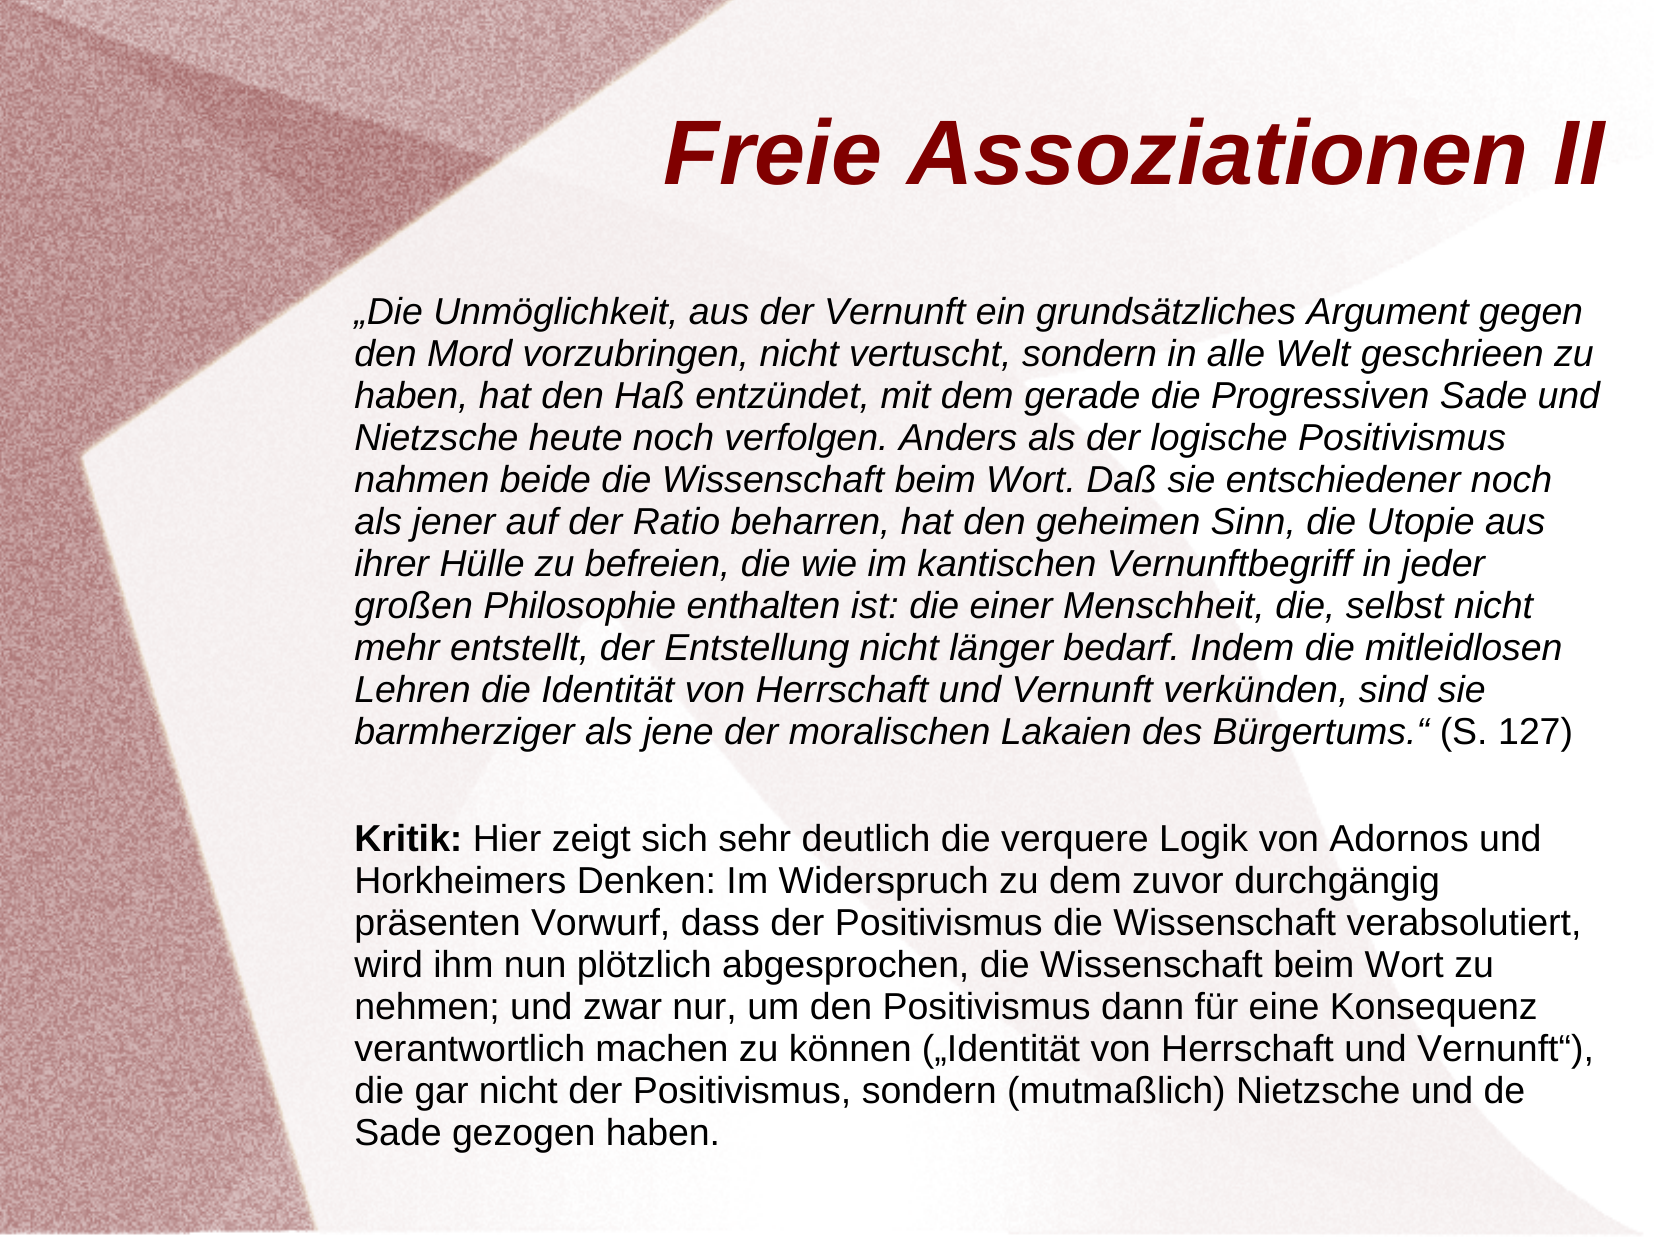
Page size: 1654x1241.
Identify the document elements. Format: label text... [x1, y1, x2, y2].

title Freie Assoziationen II [596, 56, 1607, 250]
picture [0, 0, 1654, 1241]
list „Die Unmöglichkeit, aus der Vernunft ein grundsätzliches Argument gegen den Mord vorzubringen, nicht vertuscht, sondern in alle Welt geschrieen zu haben, hat den Haß entzündet, mit dem gerade die Progressiven Sade und Nietzsche heute noch verfolgen. Anders als der logische Positivismus nahmen beide die Wissenschaft beim Wort. Daß sie entschiedener noch als jener auf der Ratio beharren, hat den geheimen Sinn, die Utopie aus ihrer Hülle zu befreien, die wie im kantischen Vernunftbegriff in jeder großen Philosophie enthalten ist: die einer Menschheit, die, selbst nicht mehr entstellt, der Entstellung nicht länger bedarf. Indem die mitleidlosen Lehren die Identität von Herrschaft und Vernunft verkünden, sind sie barmherziger als jene der moralischen Lakaien des Bürgertums.“ (S. 127) Kritik: Hier zeigt sich sehr deutlich die verquere Logik von Adornos und Horkheimers Denken: Im Widerspruch zu dem zuvor durchgängig präsenten Vorwurf, dass der Positivismus die Wissenschaft verabsolutiert, wird ihm nun plötzlich abgesprochen, die Wissenschaft beim Wort zu nehmen; und zwar nur, um den Positivismus dann für eine Konsequenz verantwortlich machen zu können („Identität von Herrschaft und Vernunft“), die gar nicht der Positivismus, sondern (mutmaßlich) Nietzsche und de Sade gezogen haben. [354, 290, 1601, 1154]
